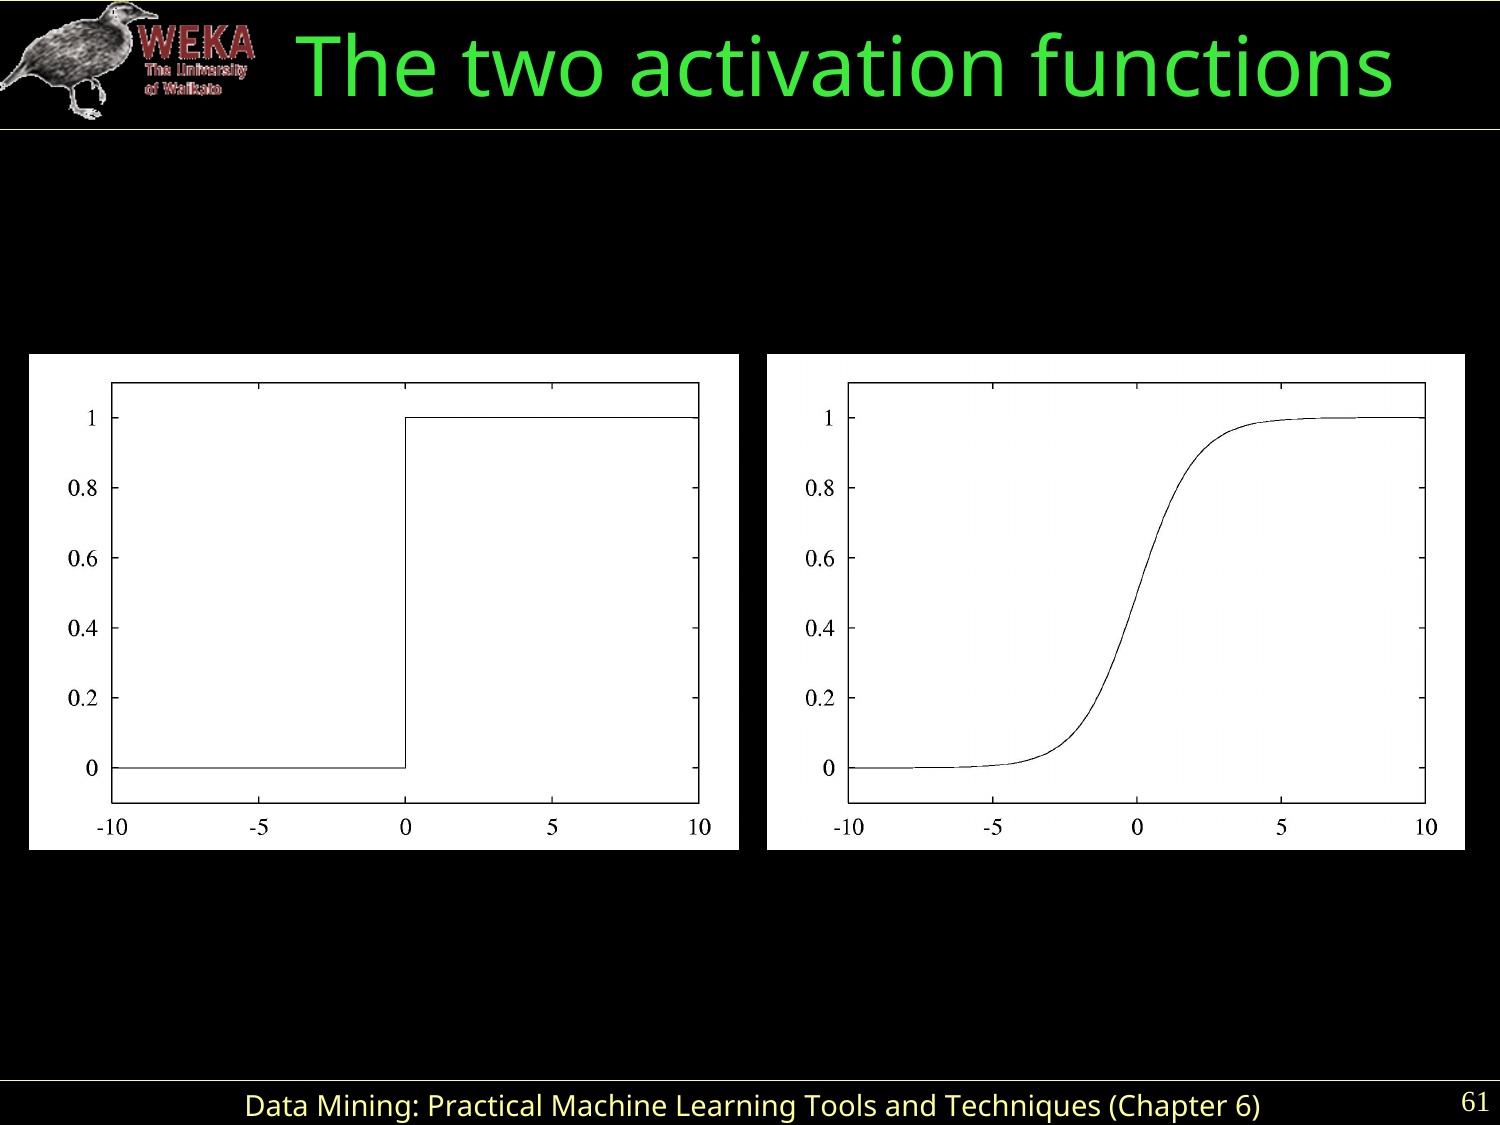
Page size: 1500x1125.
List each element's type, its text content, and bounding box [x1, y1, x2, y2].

picture [767, 354, 1465, 850]
title The two activation functions [295, 0, 1486, 159]
picture [29, 354, 739, 850]
picture [0, 1, 266, 129]
